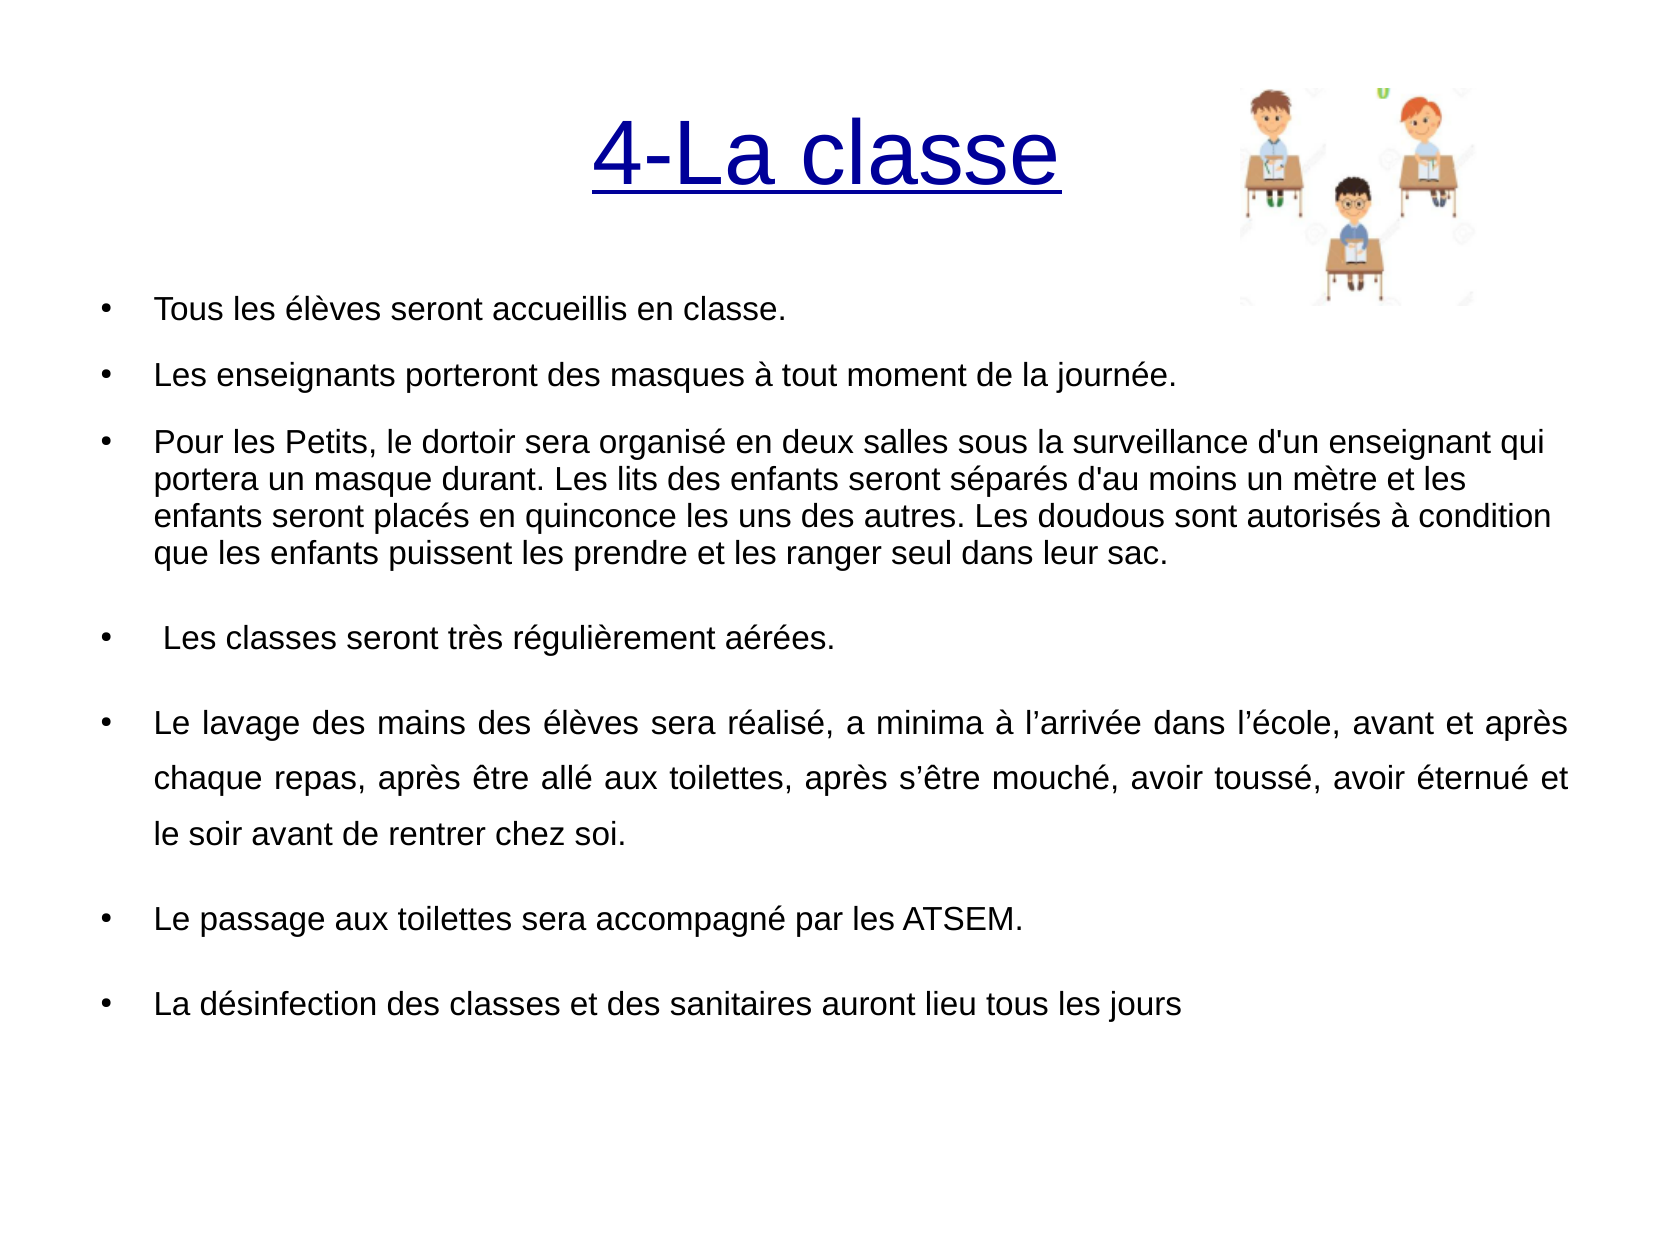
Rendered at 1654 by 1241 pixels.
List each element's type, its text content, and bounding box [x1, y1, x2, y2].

list Tous les élèves seront accueillis en classe. Les enseignants porteront des masques à tout moment de la journée. Pour les Petits, le dortoir sera organisé en deux salles sous la surveillance d'un enseignant qui portera un masque durant. Les lits des enfants seront séparés d'au moins un mètre et les enfants seront placés en quinconce les uns des autres. Les doudous sont autorisés à condition que les enfants puissent les prendre et les ranger seul dans leur sac. Les classes seront très régulièrement aérées. Le lavage des mains des élèves sera réalisé, a minima à l’arrivée dans l’école, avant et après chaque repas, après être allé aux toilettes, après s’être mouché, avoir toussé, avoir éternué et le soir avant de rentrer chez soi. Le passage aux toilettes sera accompagné par les ATSEM. La désinfection des classes et des sanitaires auront lieu tous les jours [82, 290, 1571, 1169]
title 4-La classe [82, 49, 1571, 257]
picture [1240, 88, 1489, 306]
